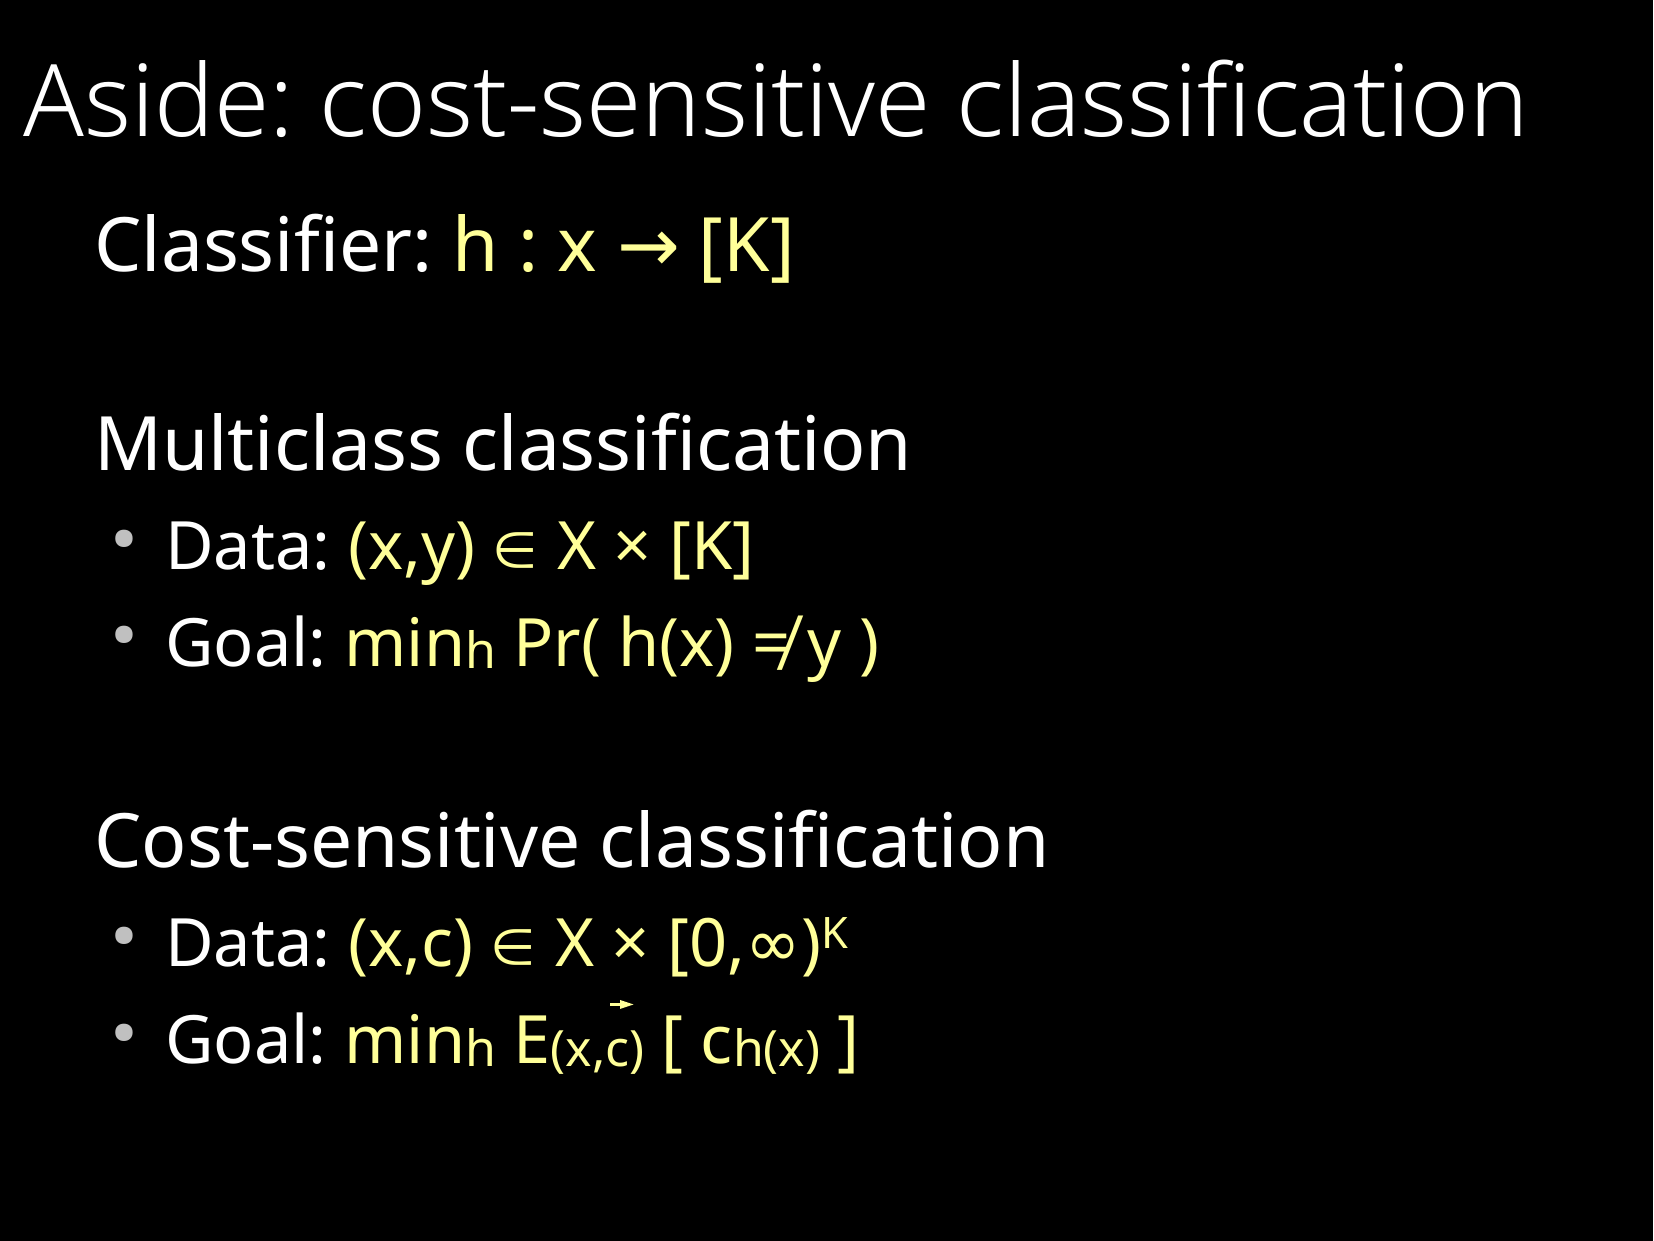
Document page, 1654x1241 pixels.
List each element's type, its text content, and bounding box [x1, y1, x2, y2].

title Aside: cost-sensitive classification [23, 25, 1630, 171]
list Classifier: h : x → [K] Multiclass classification Data: (x,y) Î X × [K] Goal: minh Pr( h(x) ≠ y ) Cost-sensitive classification Data: (x,c) Î X × [0,∞)K Goal: minh E(x,c) [ ch(x) ] [23, 198, 1630, 1215]
